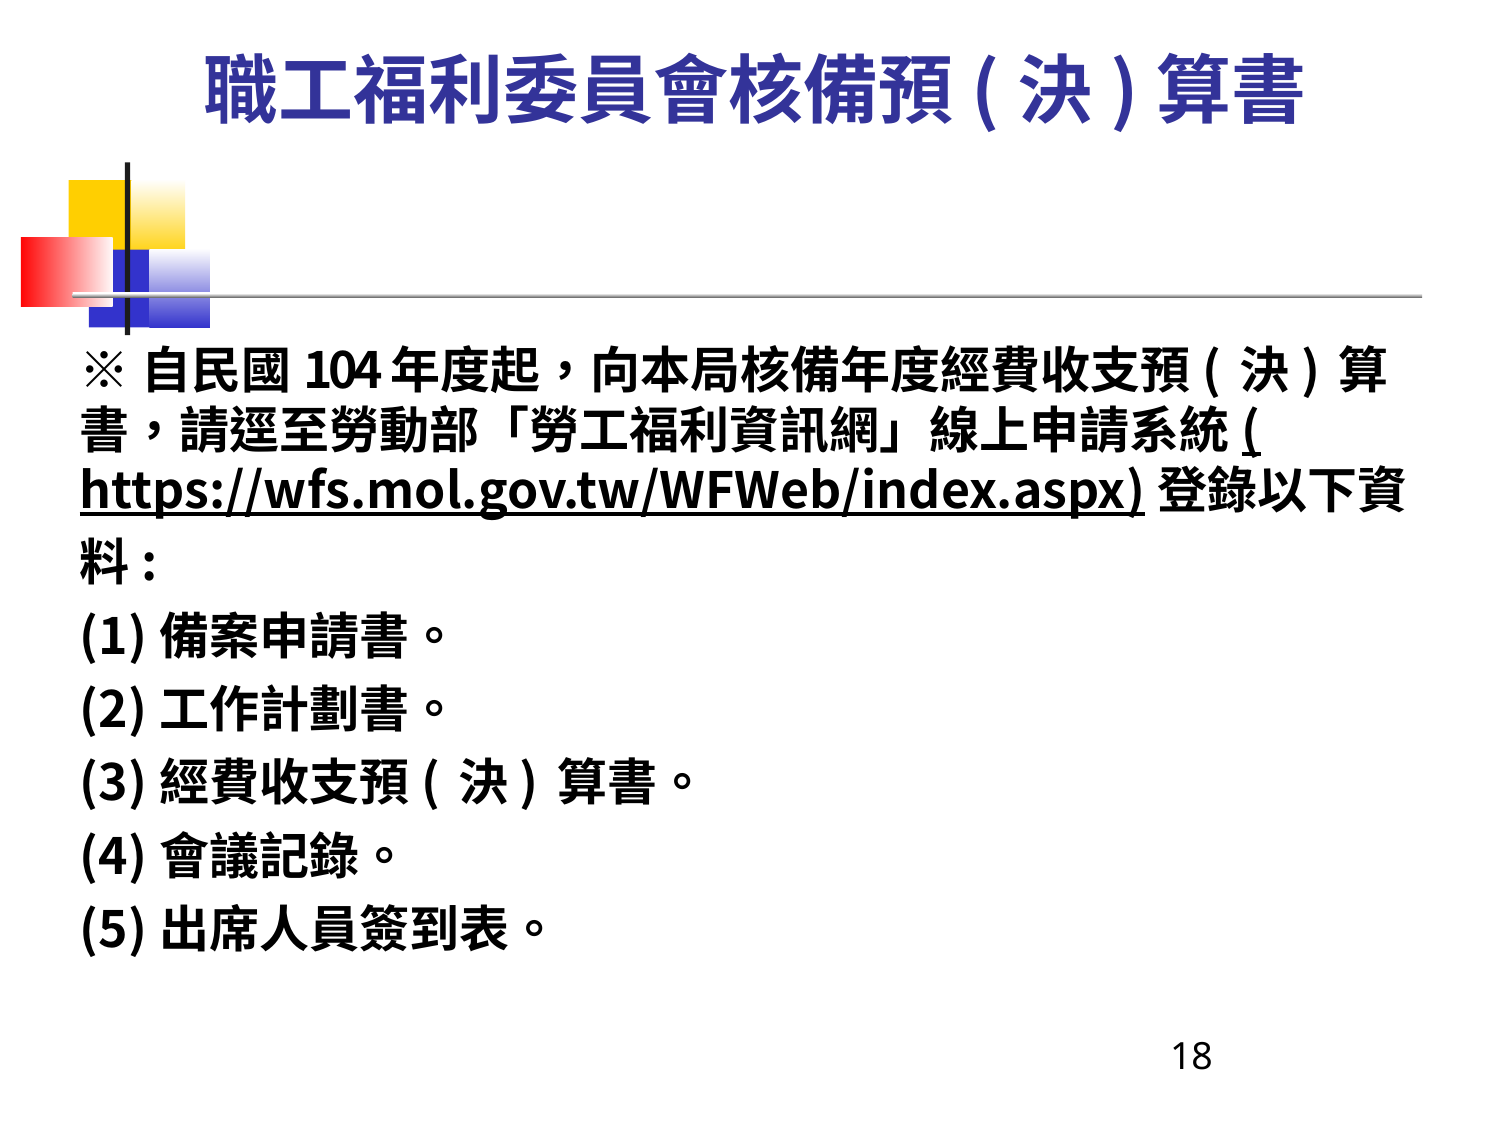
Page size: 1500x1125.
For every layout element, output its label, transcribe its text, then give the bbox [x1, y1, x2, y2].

list ※自民國104年度起，向本局核備年度經費收支預(決)算書，請逕至勞動部「勞工福利資訊網」線上申請系統(https://wfs.mol.gov.tw/WFWeb/index.aspx)登錄以下資料: (1)備案申請書。 (2)工作計劃書。 (3)經費收支預(決)算書。 (4)會議記錄。 (5)出席人員簽到表。 [64, 331, 1436, 1006]
title 職工福利委員會核備預(決)算書 [188, 35, 1468, 275]
slide_number <編號> [1155, 1024, 1468, 1100]
